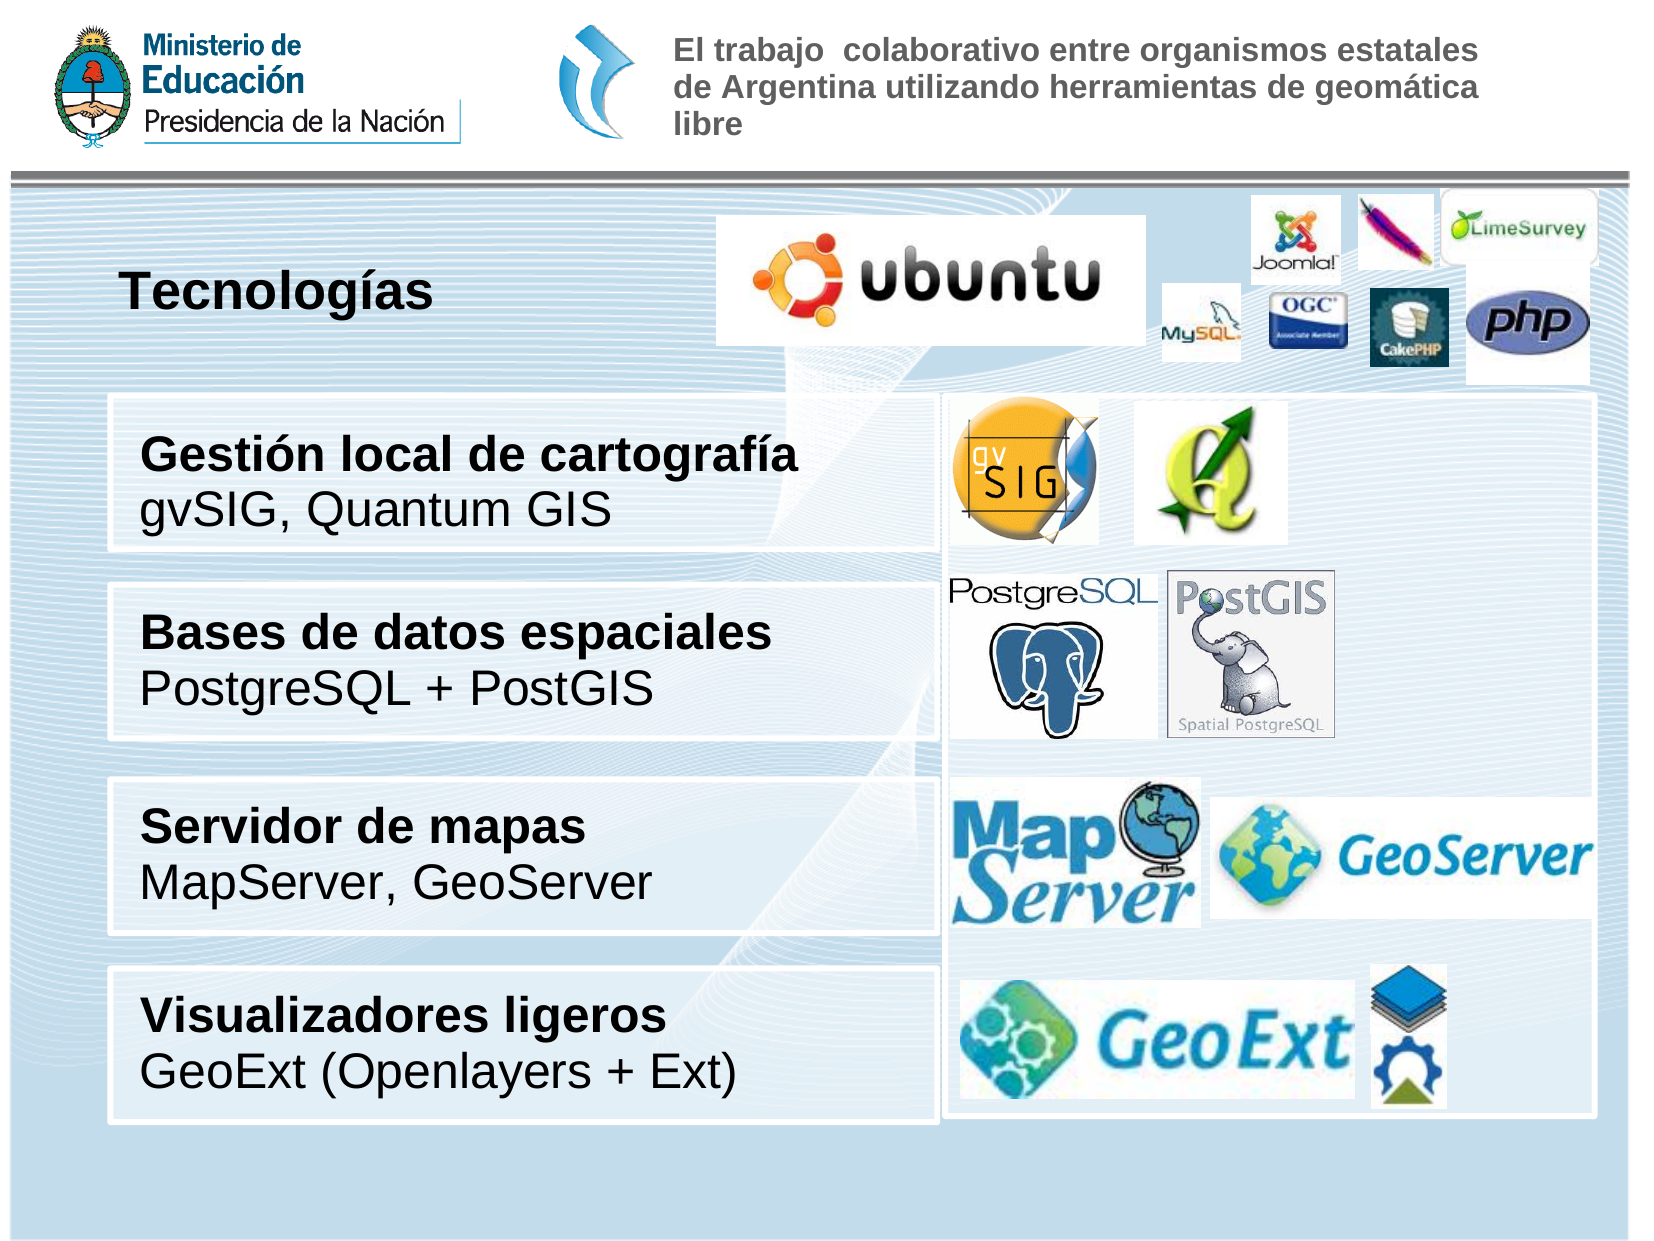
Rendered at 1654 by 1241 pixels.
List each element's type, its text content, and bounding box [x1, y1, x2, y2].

text_box El trabajo colaborativo entre organismos estatales de Argentina utilizando herramientas de geomática libre [673, 0, 1512, 172]
text_box [110, 584, 938, 739]
text_box Servidor de mapas MapServer, GeoServer [139, 796, 760, 910]
text_box Tecnologías [118, 212, 621, 367]
text_box Bases de datos espaciales PostgreSQL + PostGIS [139, 602, 879, 716]
text_box [110, 779, 938, 934]
text_box Visualizadores ligeros GeoExt (Openlayers + Ext) [139, 985, 760, 1099]
picture [0, 17, 1642, 1241]
text_box [110, 395, 938, 550]
text_box [945, 395, 1595, 1117]
text_box [110, 968, 938, 1123]
text_box Gestión local de cartografía gvSIG, Quantum GIS [139, 424, 879, 537]
